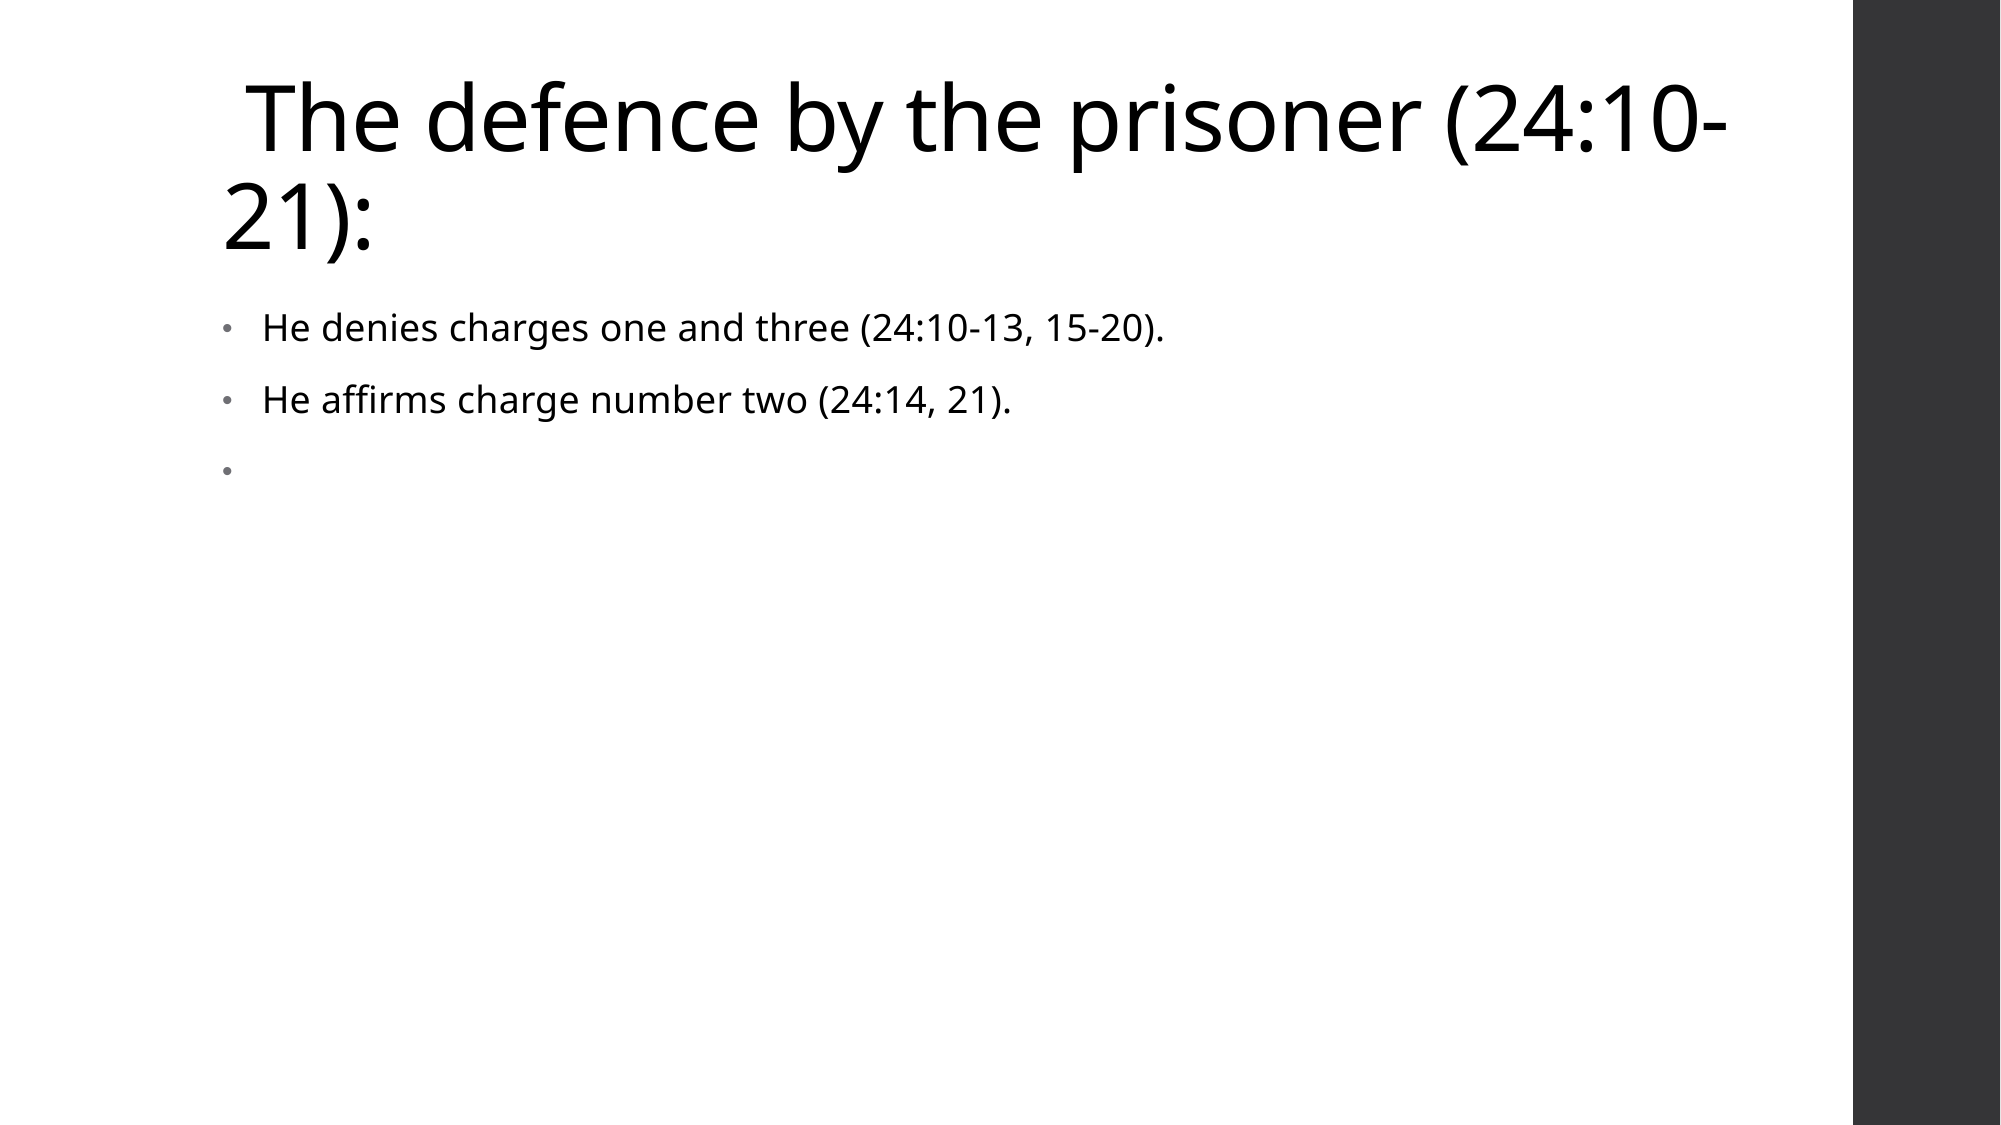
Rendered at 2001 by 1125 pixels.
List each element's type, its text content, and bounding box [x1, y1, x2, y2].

title The defence by the prisoner (24:10-21): [206, 60, 1797, 278]
list He denies charges one and three (24:10-13, 15-20). He affirms charge number two (24:14, 21). [206, 299, 1617, 1014]
